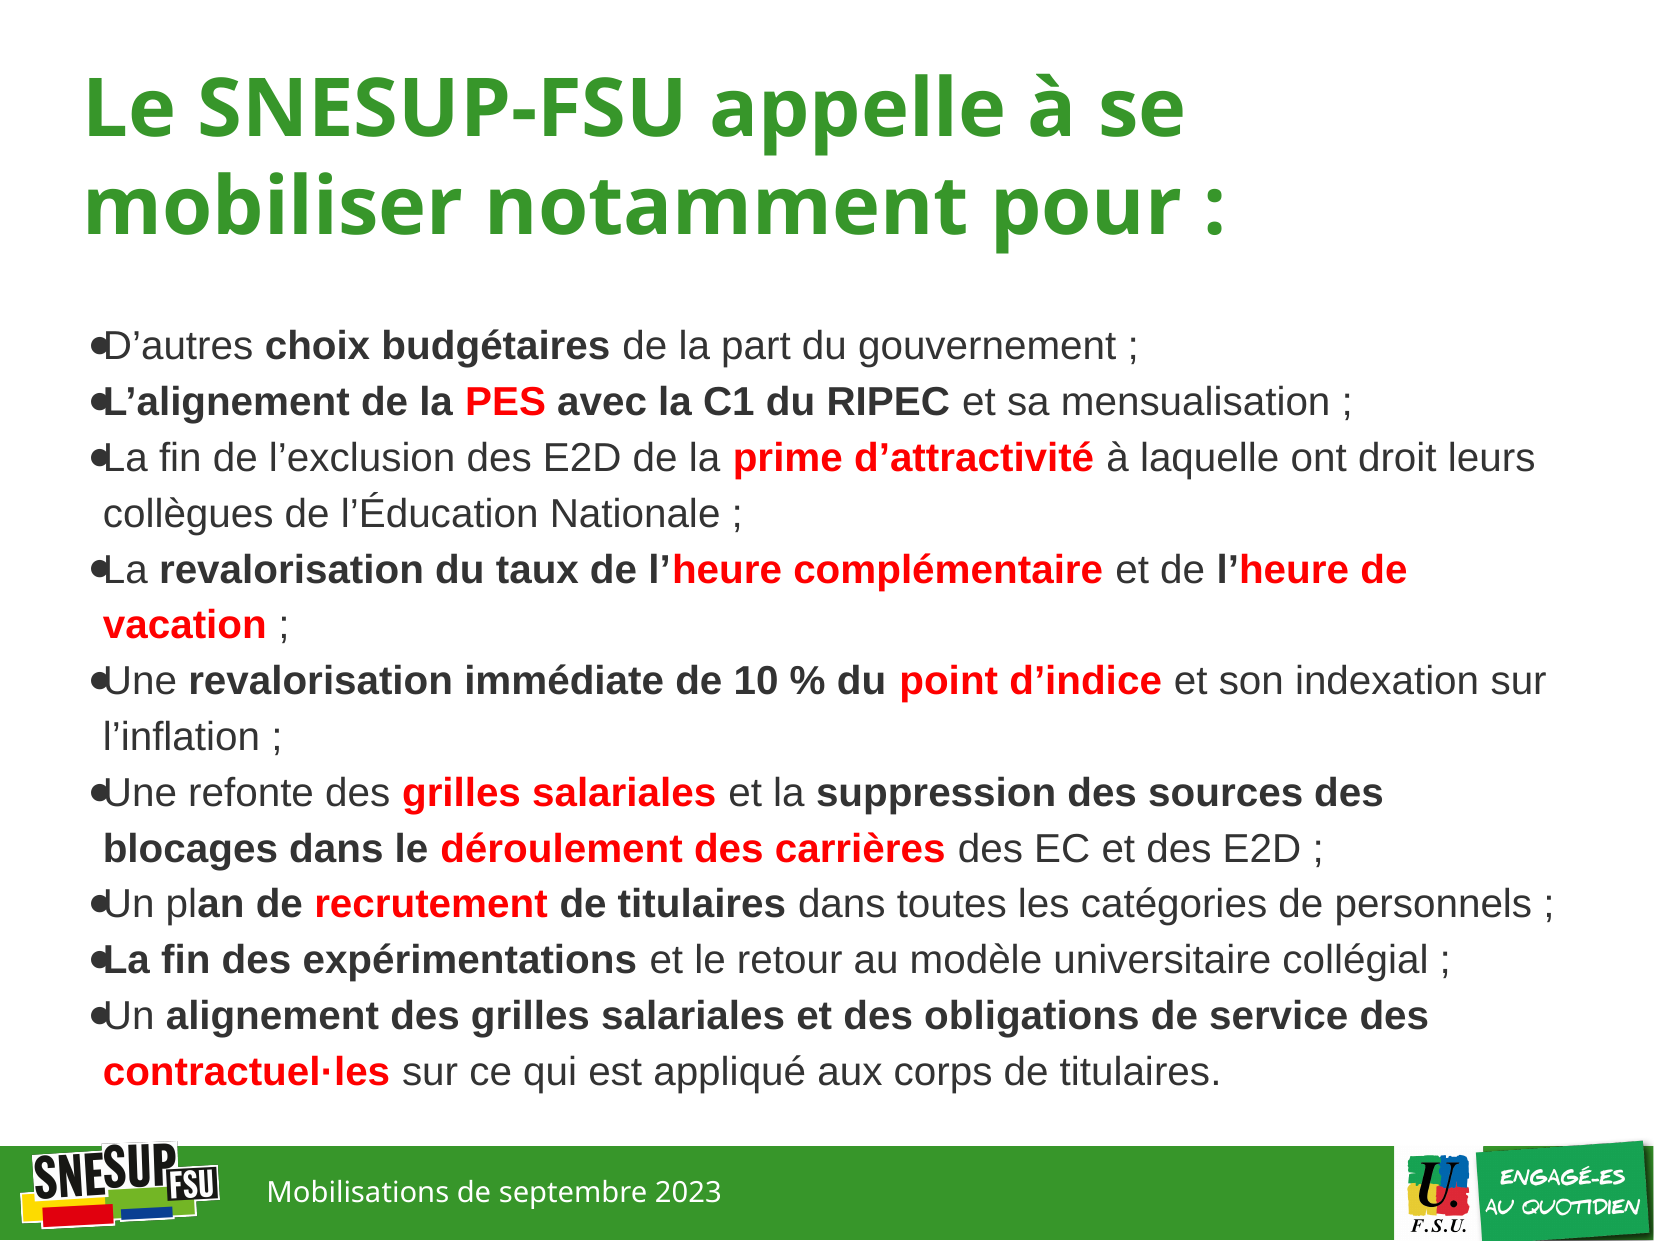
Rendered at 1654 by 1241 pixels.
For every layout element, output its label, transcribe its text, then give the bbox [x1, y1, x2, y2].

picture [18, 1137, 222, 1232]
picture [1394, 1136, 1654, 1241]
title Le SNESUP-FSU appelle à se mobiliser notamment pour : [82, 49, 1571, 257]
subtitle D’autres choix budgétaires de la part du gouvernement ; L’alignement de la PES avec la C1 du RIPEC et sa mensualisation ; La fin de l’exclusion des E2D de la prime d’attractivité à laquelle ont droit leurs collègues de l’Éducation Nationale ; La revalorisation du taux de l’heure complémentaire et de l’heure de vacation ; Une revalorisation immédiate de 10 % du point d’indice et son indexation sur l’inflation ; Une refonte des grilles salariales et la suppression des sources des blocages dans le déroulement des carrières des EC et des E2D ; Un plan de recrutement de titulaires dans toutes les catégories de personnels ; La fin des expérimentations et le retour au modèle universitaire collégial ; Un alignement des grilles salariales et des obligations de service des contractuel·les sur ce qui est appliqué aux corps de titulaires. [82, 290, 1571, 1103]
